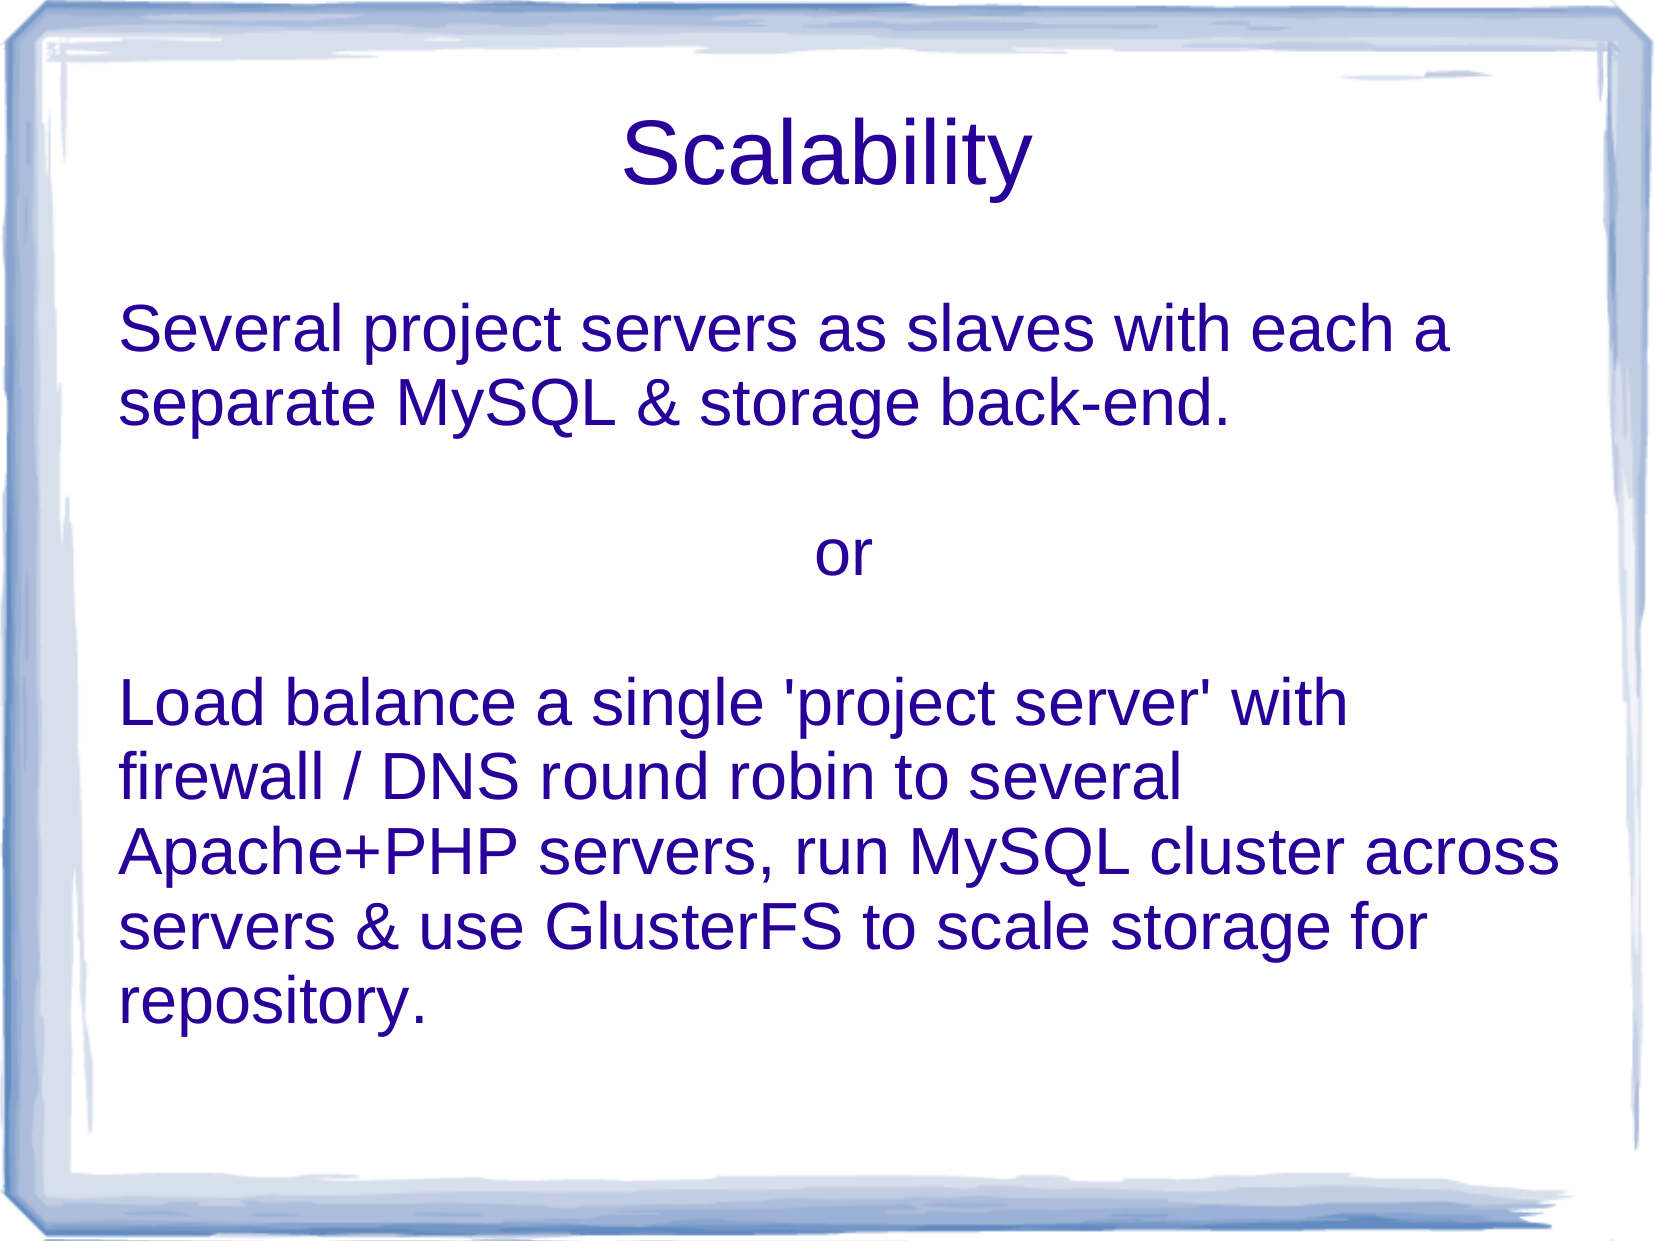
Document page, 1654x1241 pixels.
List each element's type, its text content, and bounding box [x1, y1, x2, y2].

title Scalability [82, 56, 1571, 250]
picture [0, 0, 1654, 1241]
subtitle Several project servers as slaves with each a separate MySQL & storage back-end. or Load balance a single 'project server' with firewall / DNS round robin to several Apache+PHP servers, run MySQL cluster across servers & use GlusterFS to scale storage for repository. [118, 275, 1571, 1054]
